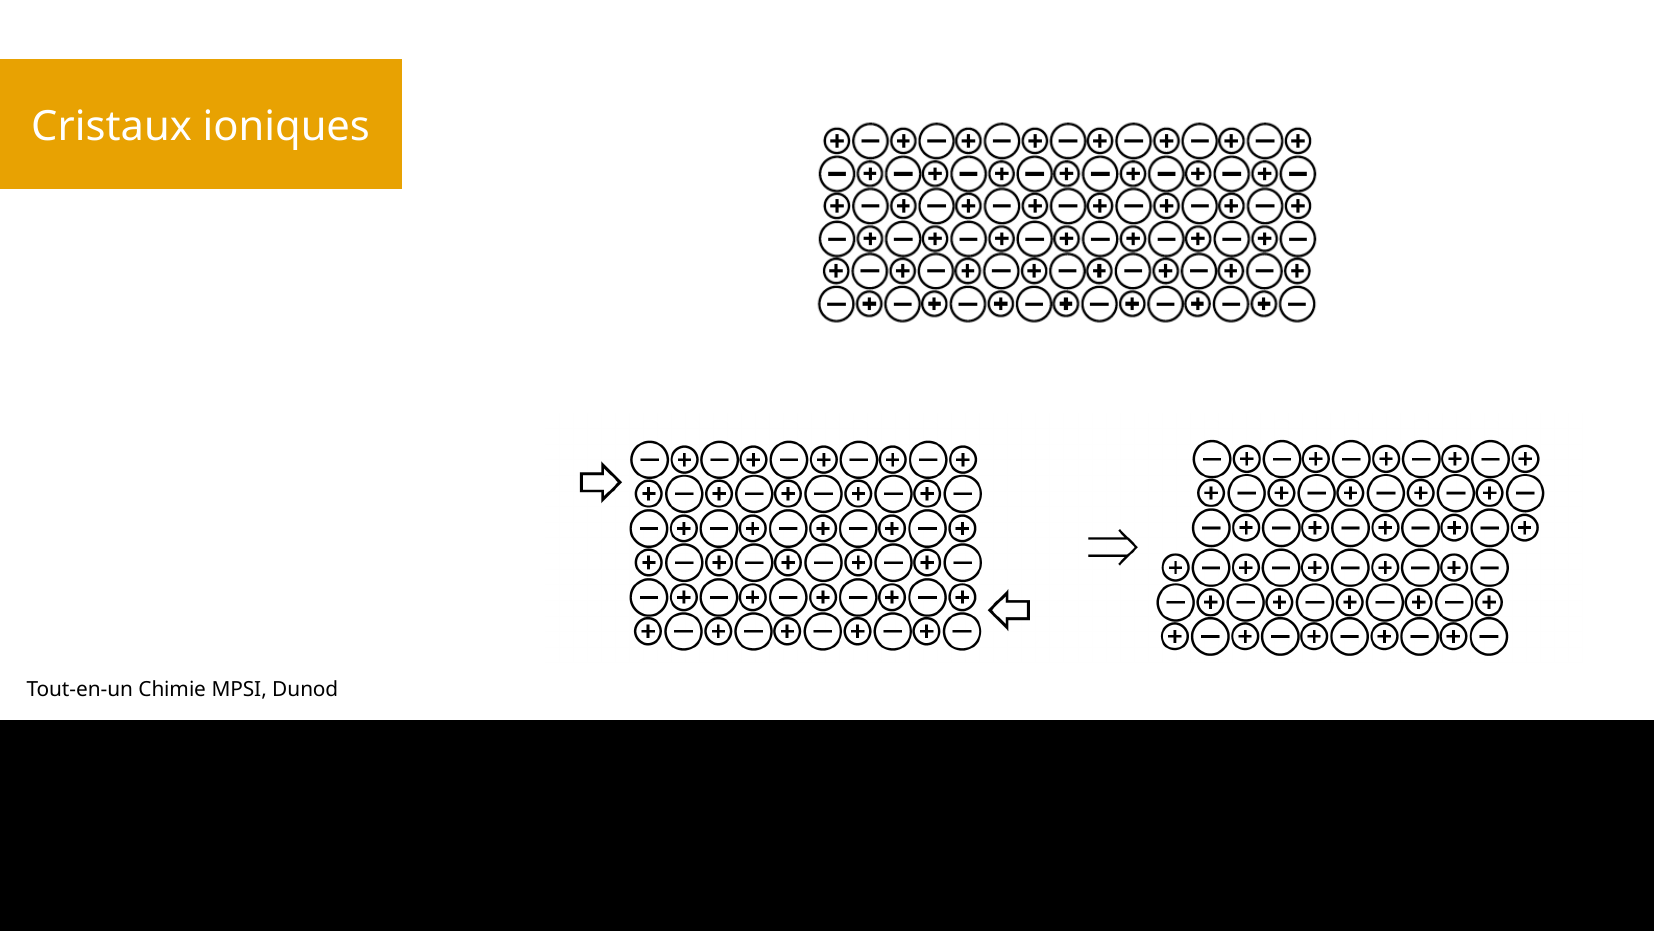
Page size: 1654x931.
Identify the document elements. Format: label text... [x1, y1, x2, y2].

text_box Tout-en-un Chimie MPSI, Dunod [11, 667, 332, 709]
text_box [0, 720, 1654, 931]
text_box Cristaux ioniques [0, 59, 402, 189]
picture [799, 109, 1335, 331]
picture [545, 413, 1583, 663]
